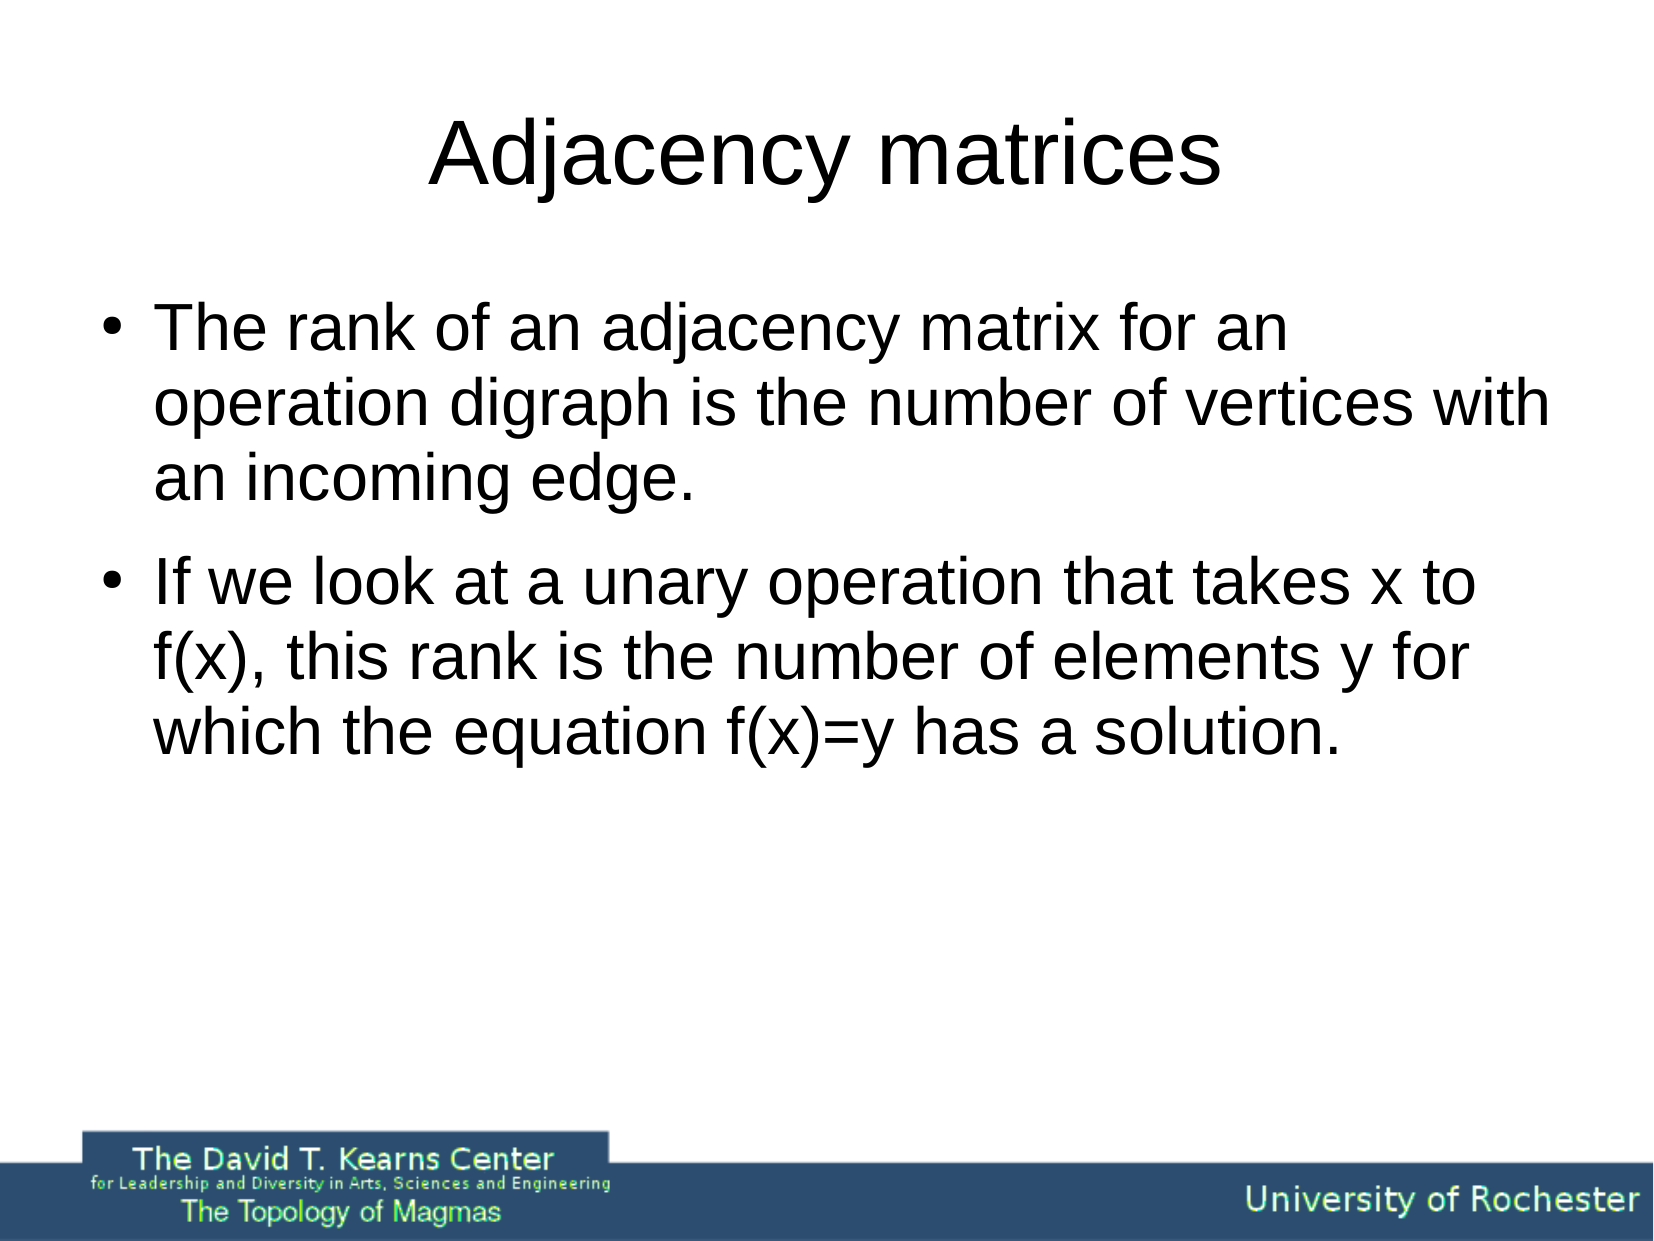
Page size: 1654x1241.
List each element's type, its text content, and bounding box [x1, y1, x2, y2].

picture [0, 0, 1654, 1241]
list The rank of an adjacency matrix for an operation digraph is the number of vertices with an incoming edge. If we look at a unary operation that takes x to f(x), this rank is the number of elements y for which the equation f(x)=y has a solution. [82, 290, 1571, 1010]
title Adjacency matrices [82, 49, 1571, 257]
